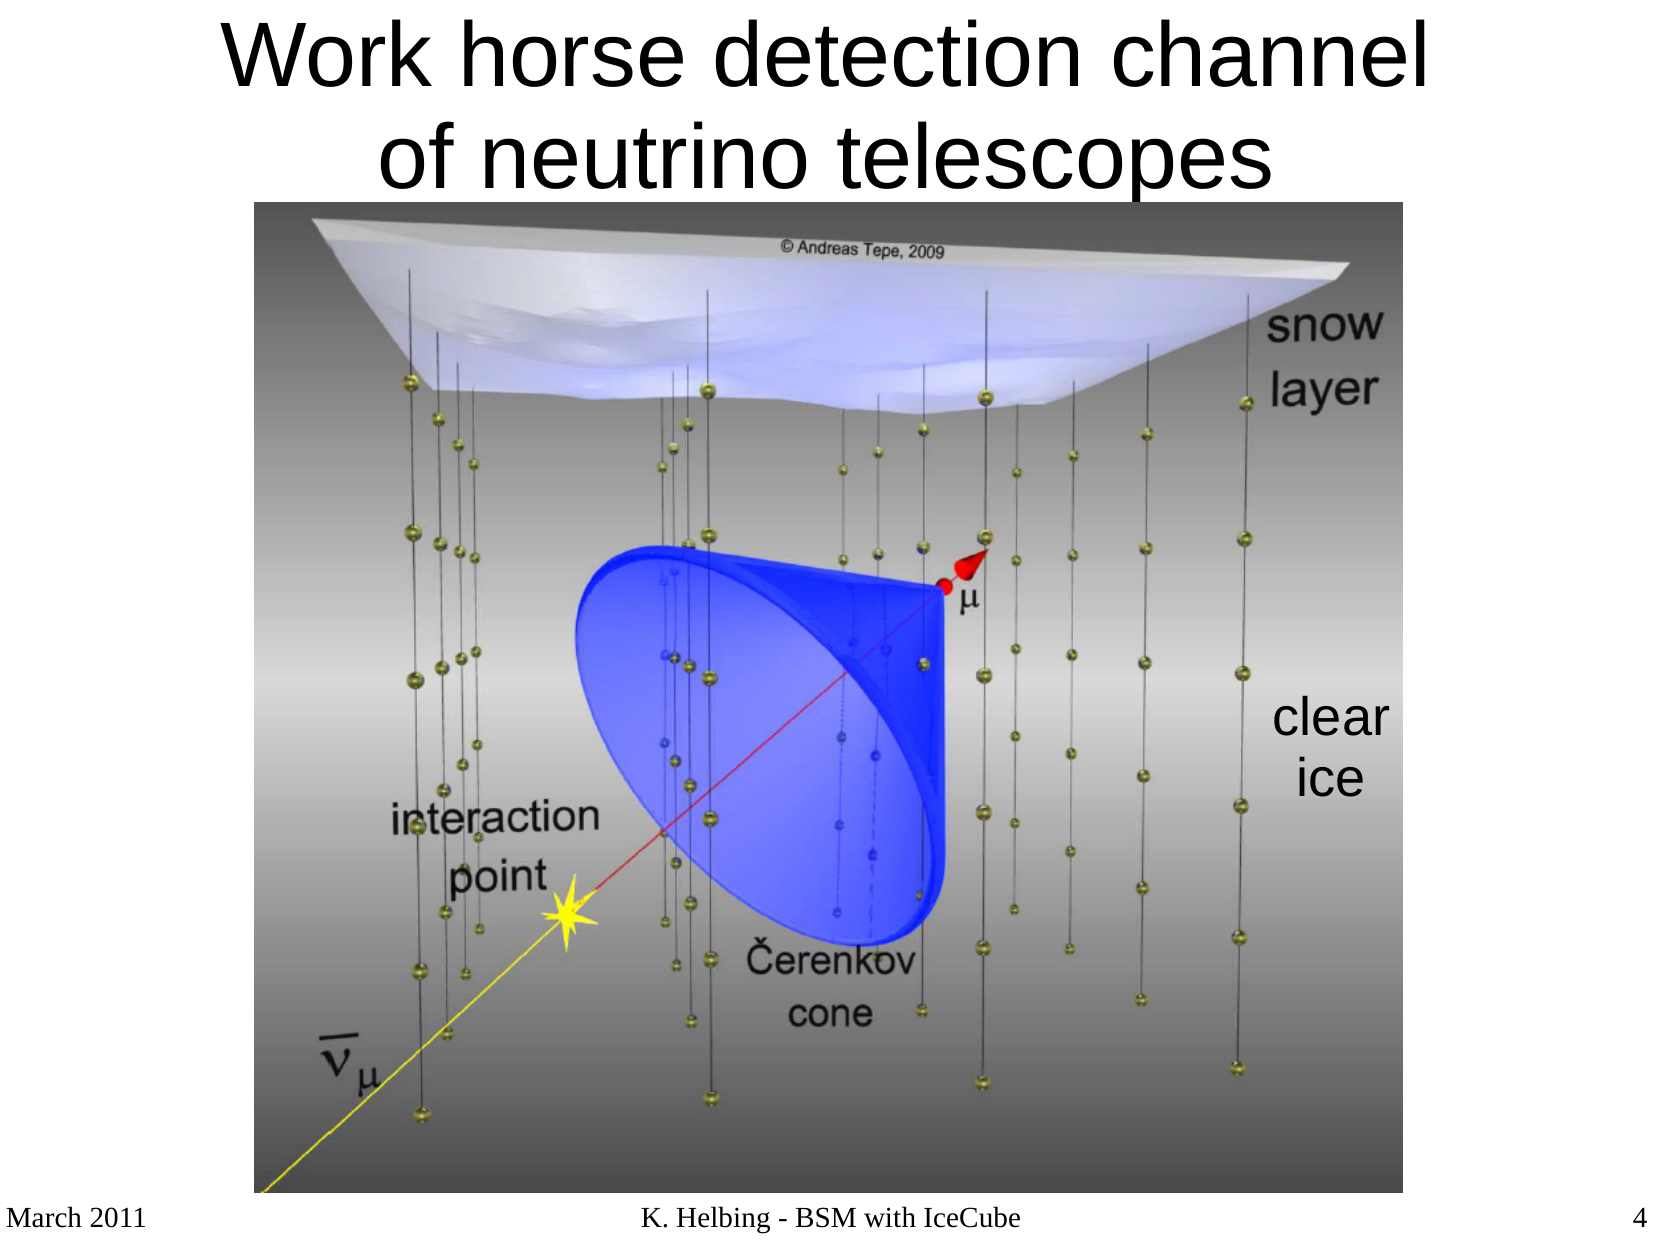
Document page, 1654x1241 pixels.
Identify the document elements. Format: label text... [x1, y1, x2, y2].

text_box clear ice [1257, 679, 1406, 816]
picture [254, 202, 1403, 1193]
title Work horse detection channel of neutrino telescopes [82, 2, 1571, 210]
